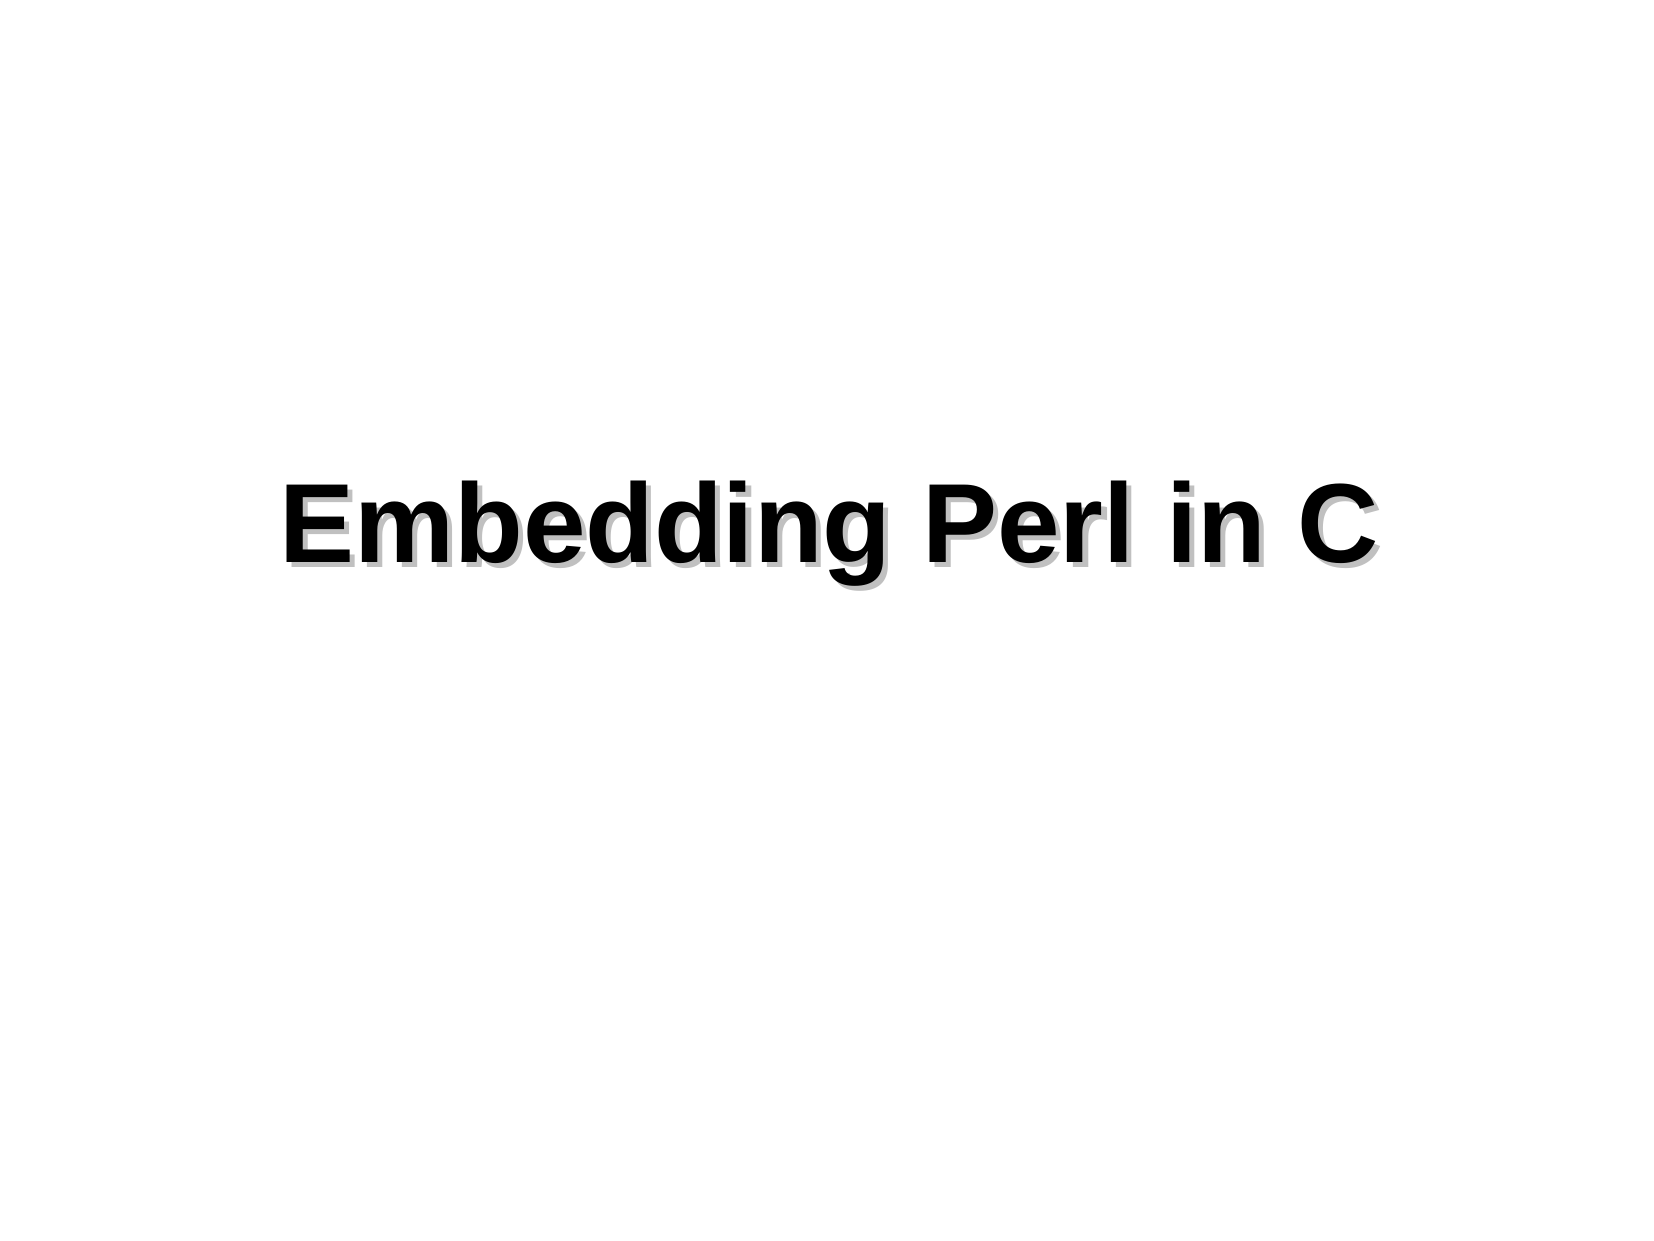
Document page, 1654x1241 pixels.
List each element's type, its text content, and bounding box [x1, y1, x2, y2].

title Embedding Perl in C [123, 419, 1536, 627]
